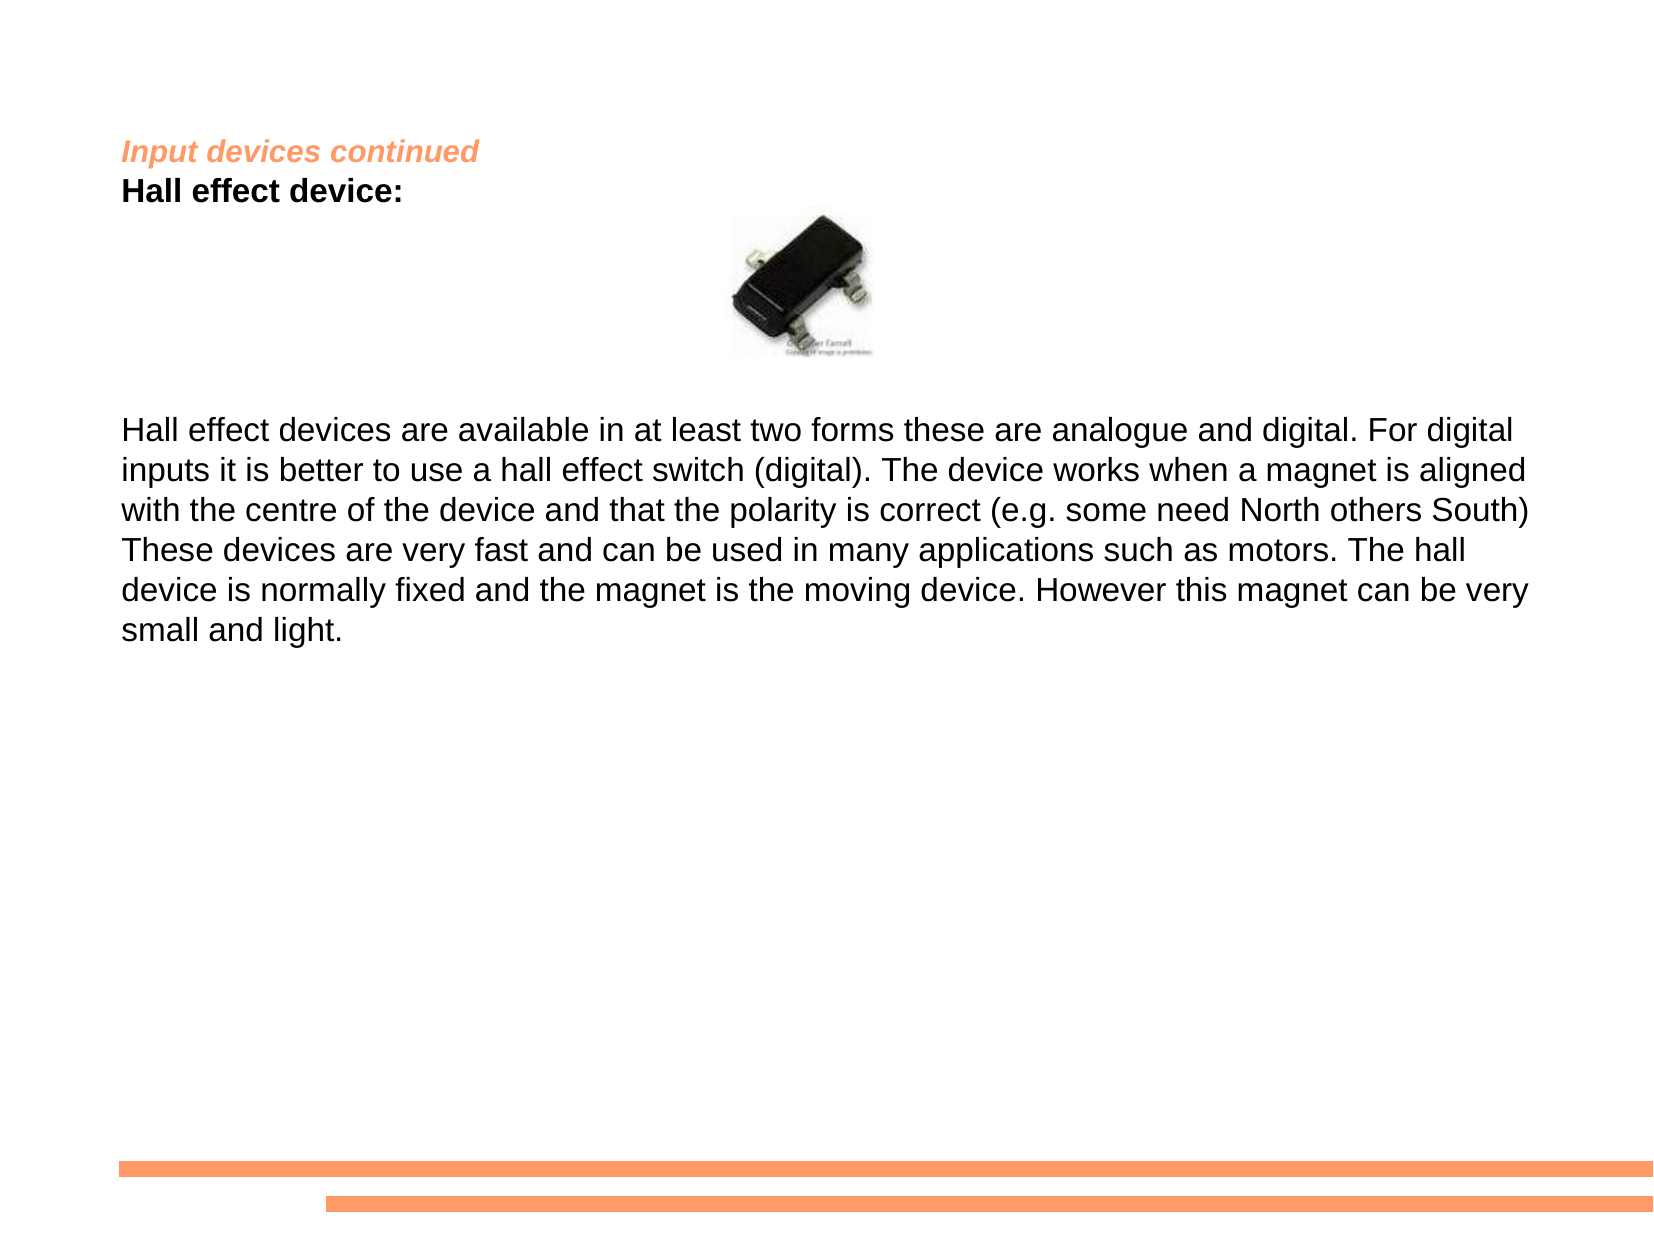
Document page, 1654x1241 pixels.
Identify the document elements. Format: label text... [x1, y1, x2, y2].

title Input devices continued [121, 130, 1534, 168]
list Hall effect device: Hall effect devices are available in at least two forms these are analogue and digital. For digital inputs it is better to use a hall effect switch (digital). The device works when a magnet is aligned with the centre of the device and that the polarity is correct (e.g. some need North others South) These devices are very fast and can be used in many applications such as motors. The hall device is normally fixed and the magnet is the moving device. However this magnet can be very small and light. [121, 168, 1551, 856]
picture [710, 206, 916, 370]
